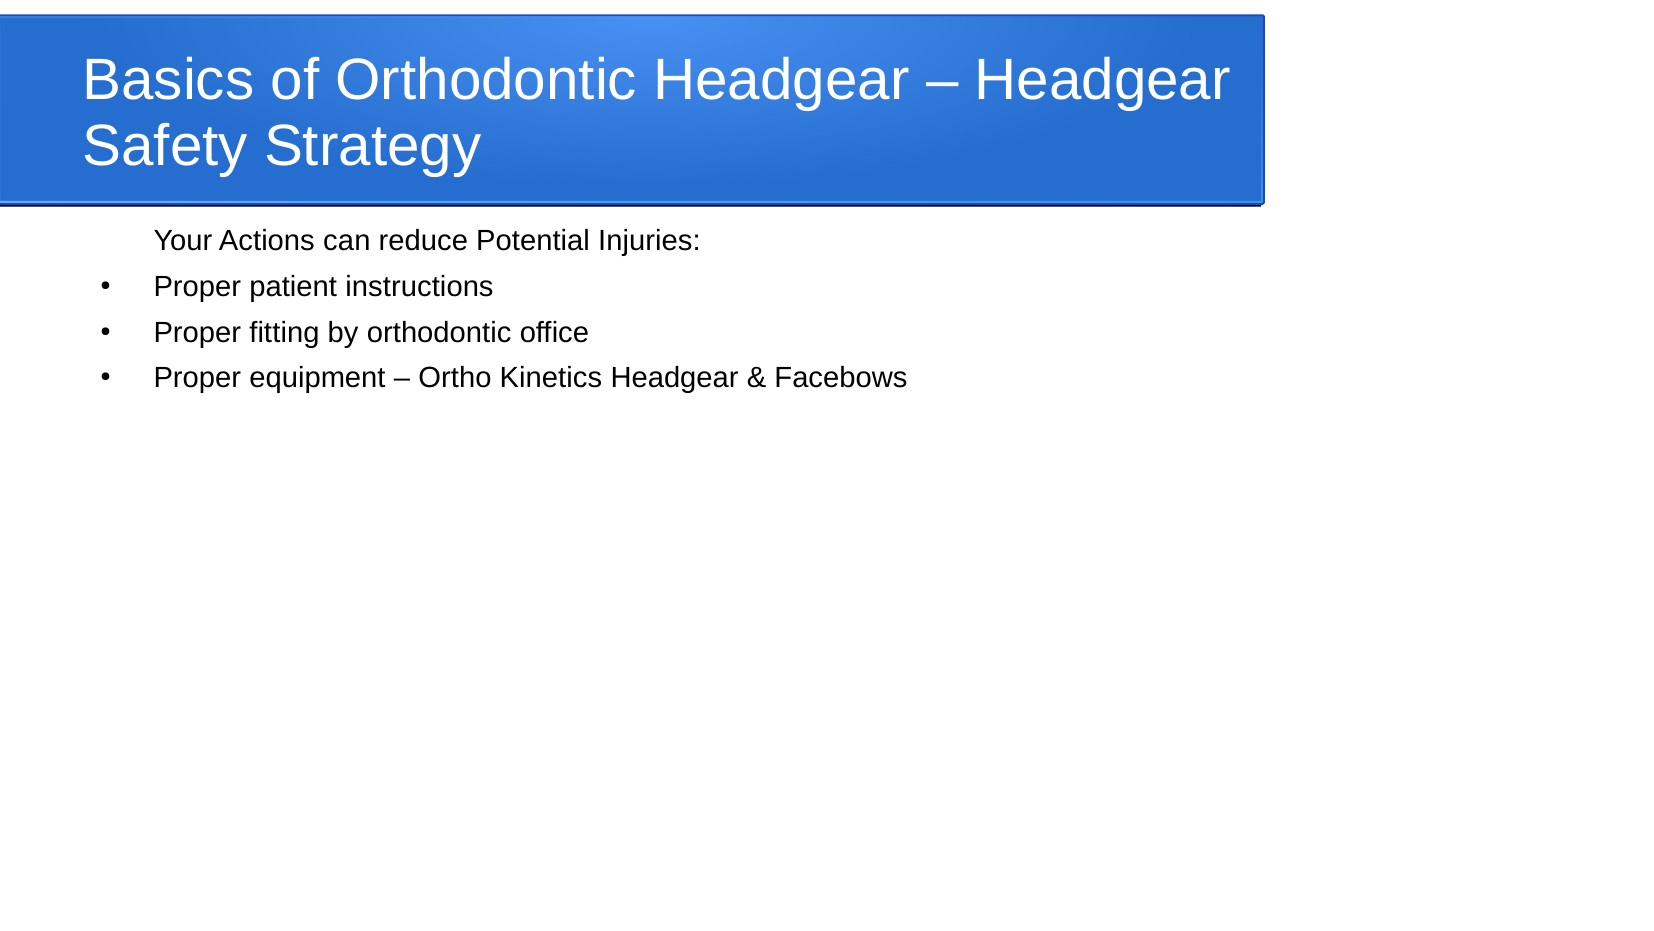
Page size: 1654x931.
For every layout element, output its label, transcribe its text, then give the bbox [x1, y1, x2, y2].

list Your Actions can reduce Potential Injuries: Proper patient instructions Proper fitting by orthodontic office Proper equipment – Ortho Kinetics Headgear & Facebows [82, 224, 1571, 764]
title Basics of Orthodontic Headgear – Headgear Safety Strategy [82, 35, 1235, 189]
